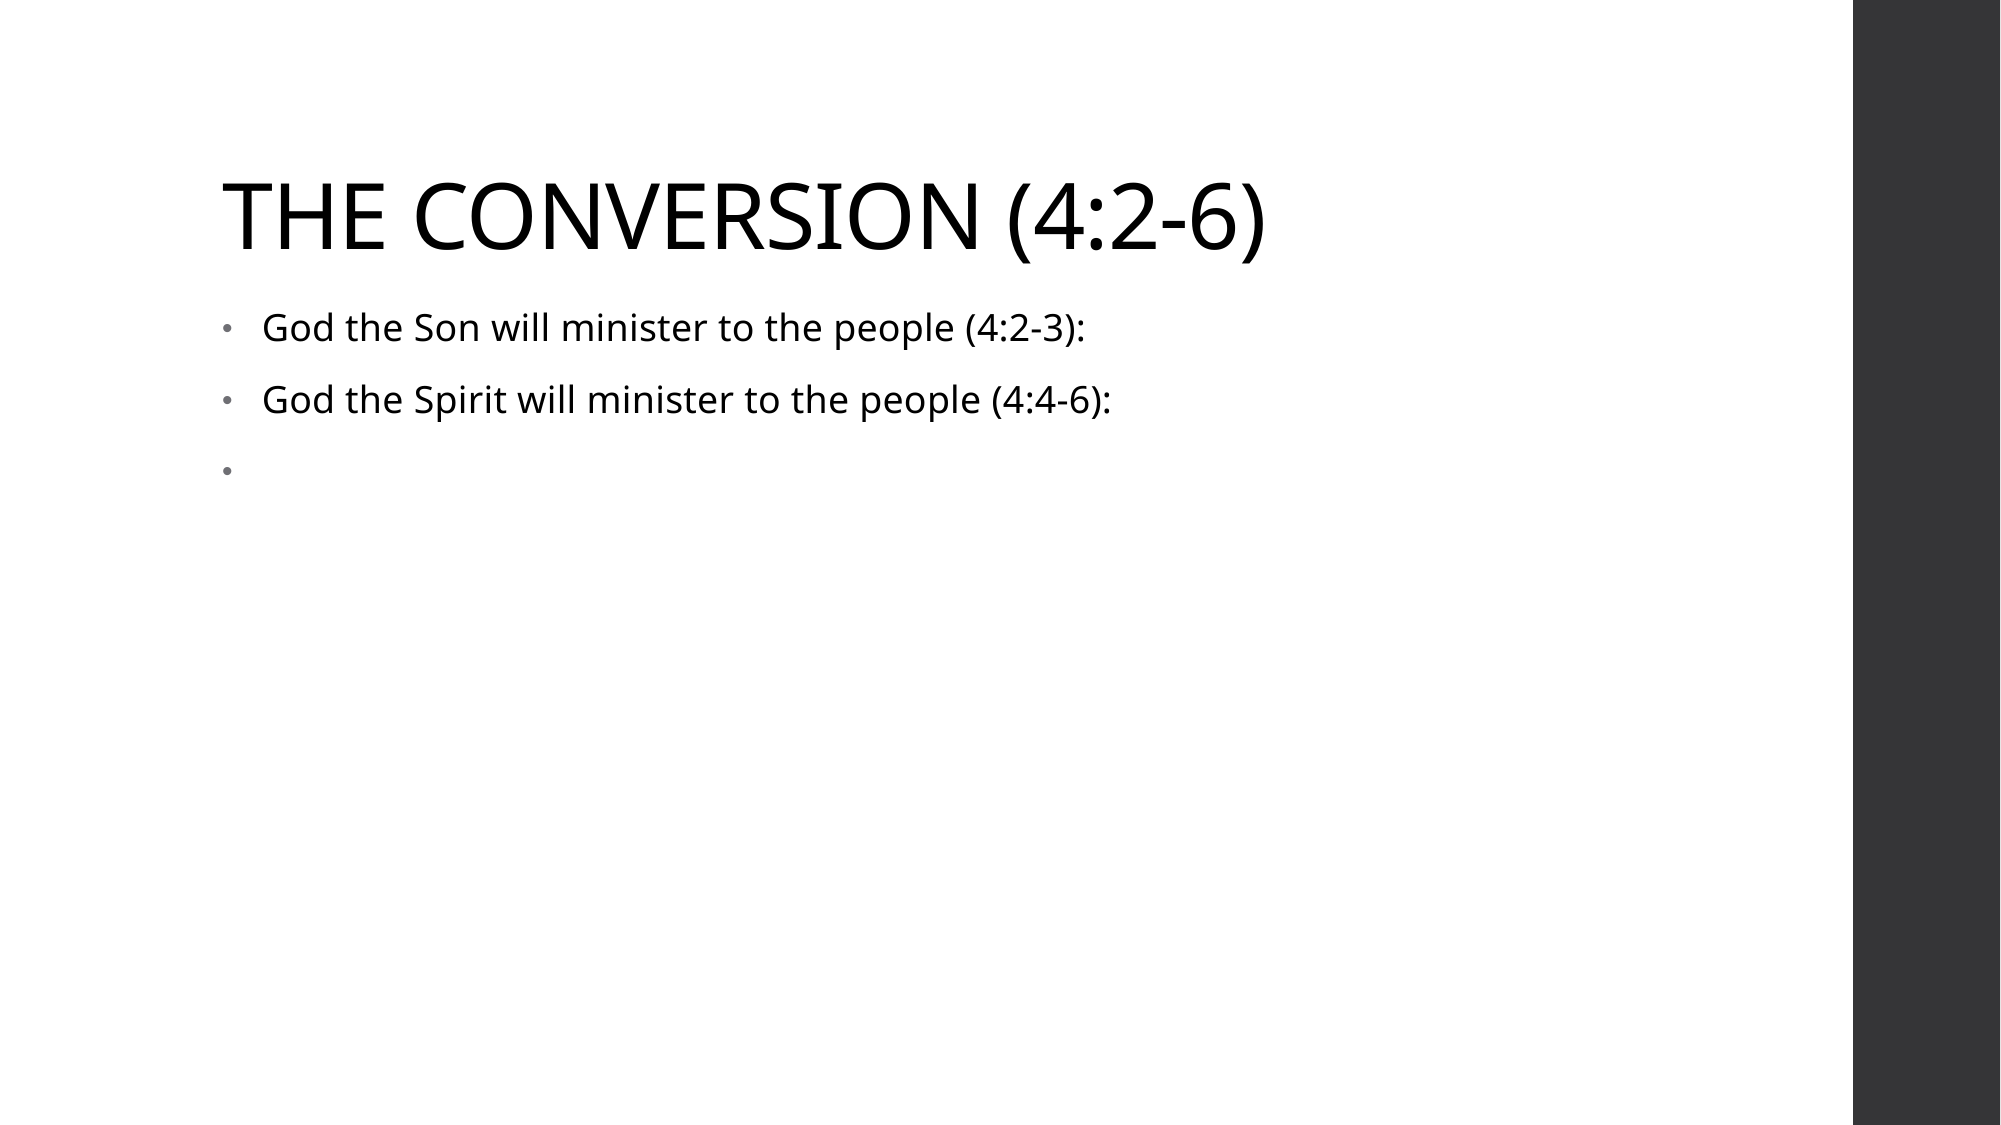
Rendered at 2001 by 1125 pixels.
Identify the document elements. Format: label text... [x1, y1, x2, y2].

title THE CONVERSION (4:2-6) [206, 60, 1797, 278]
list God the Son will minister to the people (4:2-3): God the Spirit will minister to the people (4:4-6): [206, 299, 1617, 1014]
